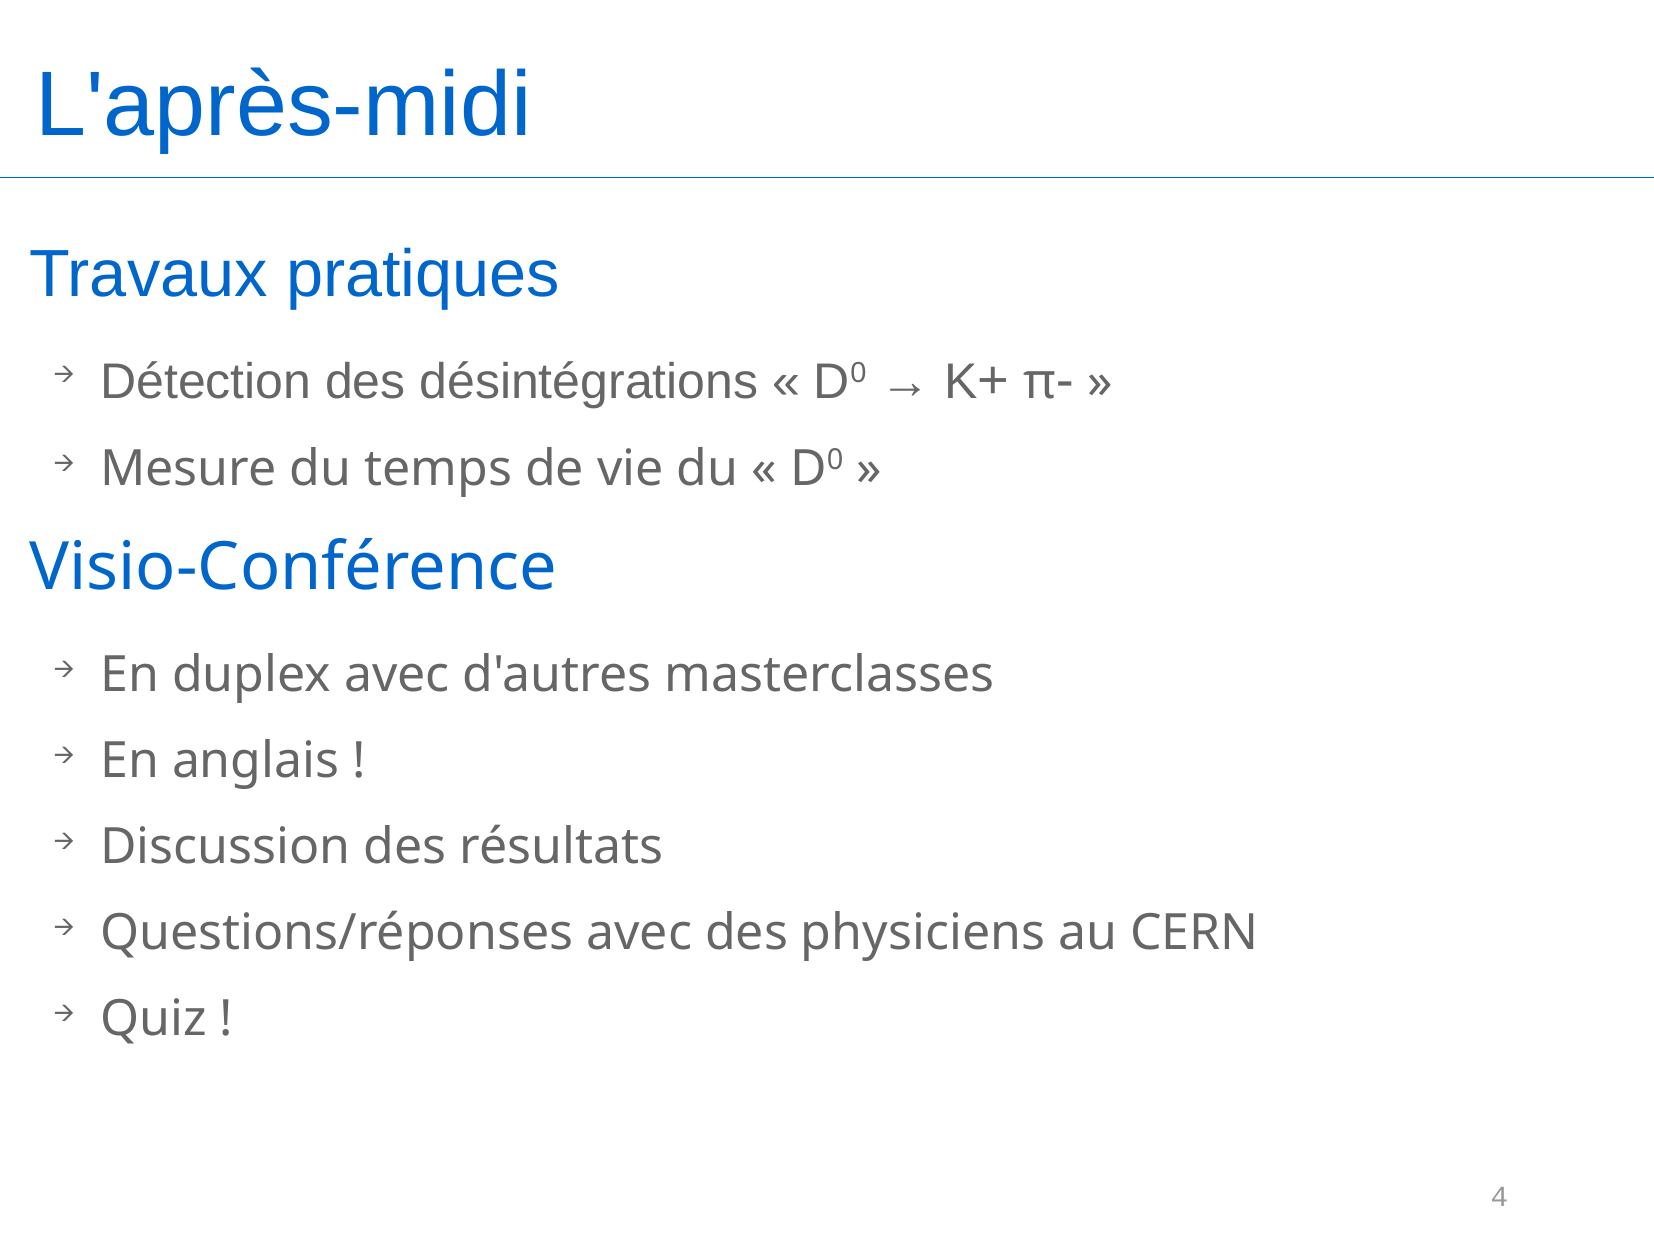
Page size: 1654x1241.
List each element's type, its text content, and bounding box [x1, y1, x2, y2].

title L'après-midi [35, 29, 1589, 178]
list Travaux pratiques Détection des désintégrations « D0 → K+ π- » Mesure du temps de vie du « D0 » Visio-Conférence En duplex avec d'autres masterclasses En anglais ! Discussion des résultats Questions/réponses avec des physiciens au CERN Quiz ! [29, 236, 1625, 1055]
